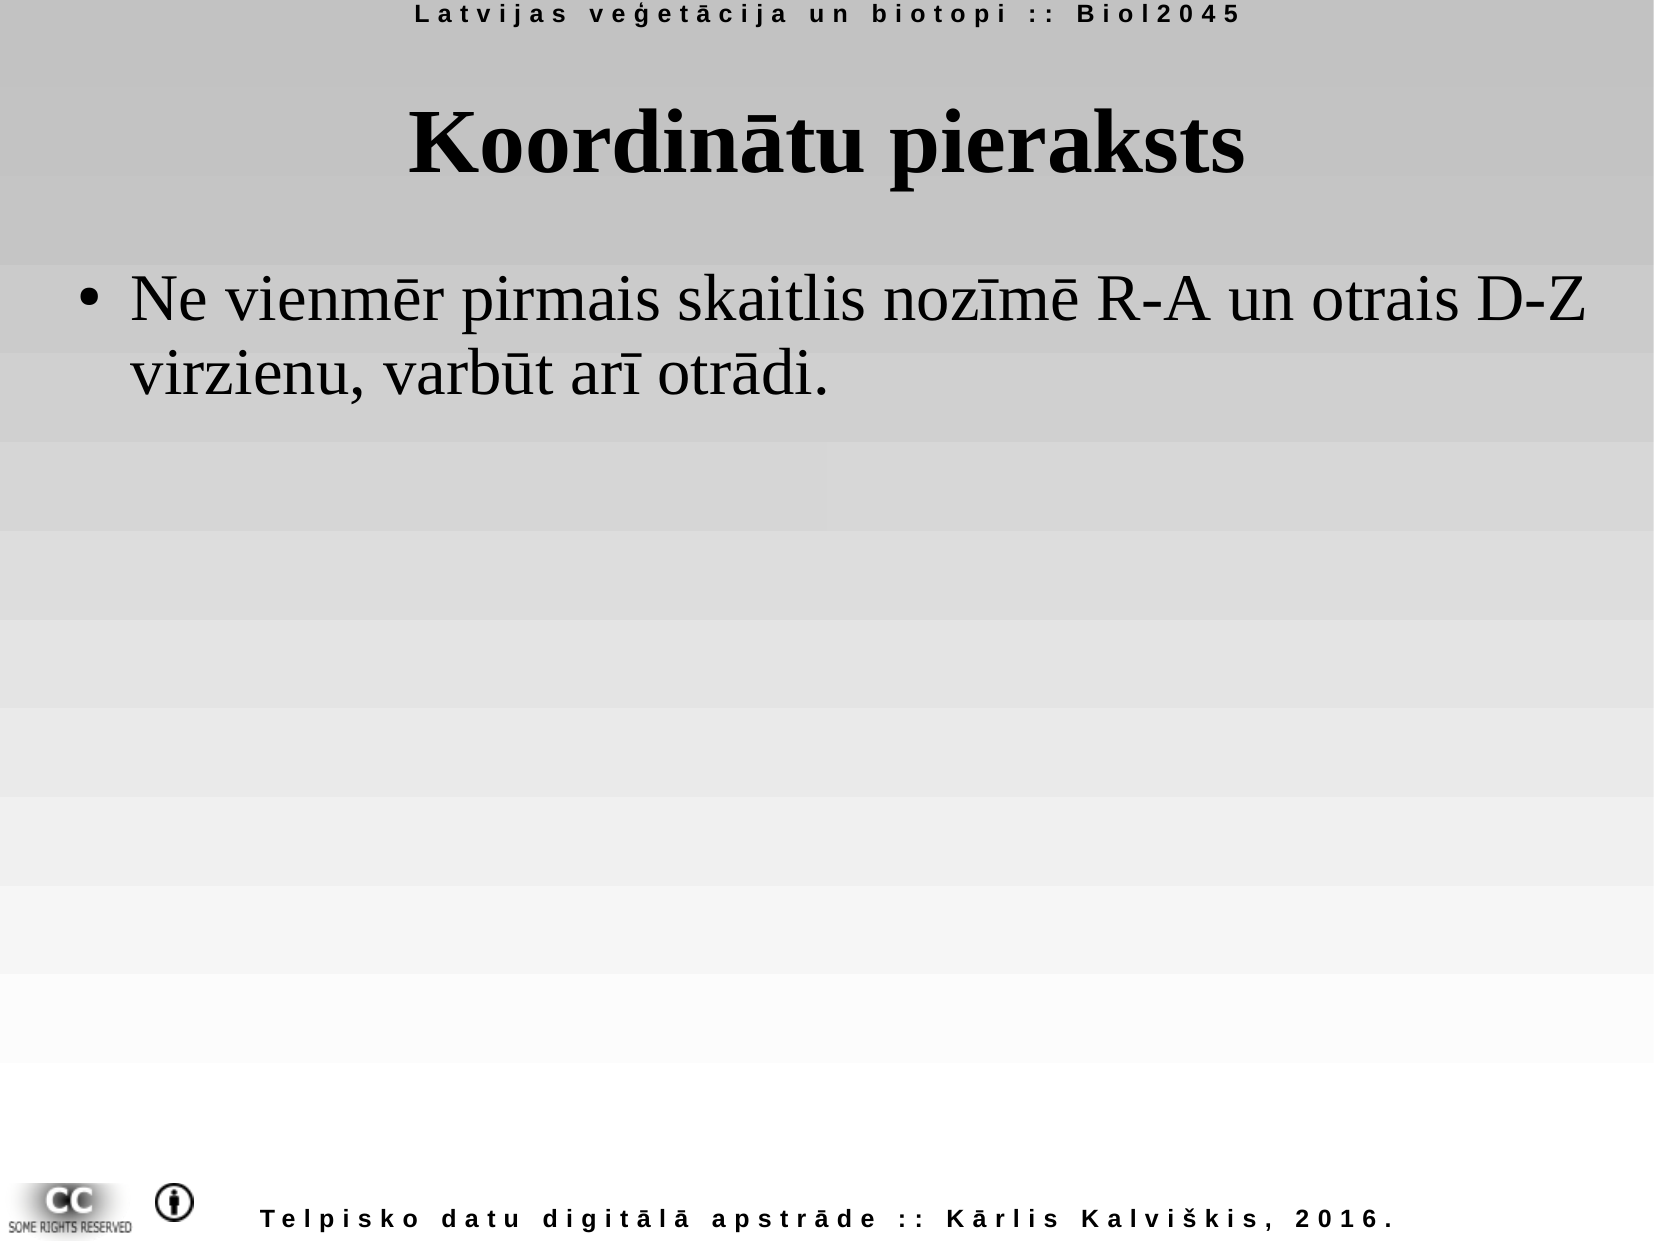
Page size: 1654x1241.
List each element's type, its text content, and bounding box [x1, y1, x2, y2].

list Ne vienmēr pirmais skaitlis nozīmē R-A un otrais D-Z virzienu, varbūt arī otrādi. [59, 261, 1596, 981]
picture [0, 0, 1654, 1241]
title Koordinātu pieraksts [59, 37, 1596, 246]
